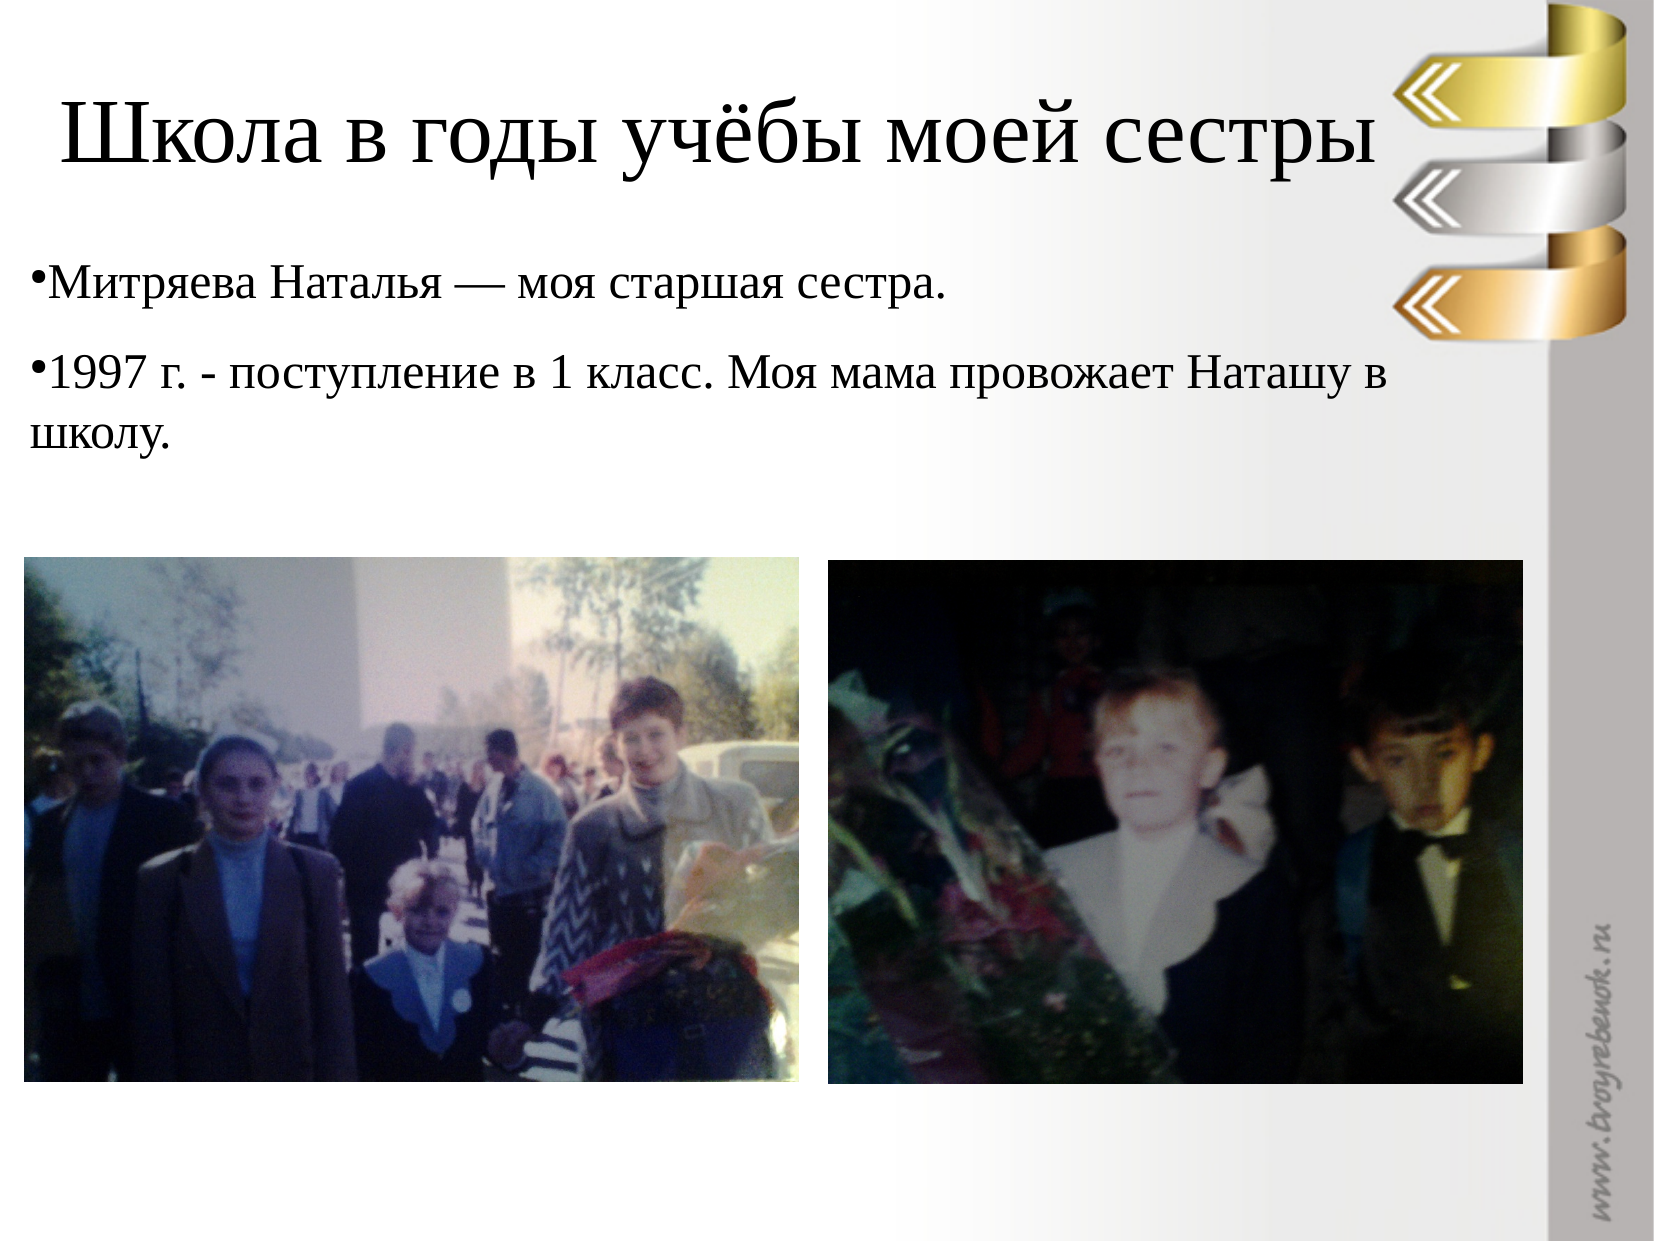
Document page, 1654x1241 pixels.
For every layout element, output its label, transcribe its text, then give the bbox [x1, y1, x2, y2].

title Школа в годы учёбы моей сестры [0, 40, 1521, 211]
subtitle Митряева Наталья — моя старшая сестра. 1997 г. - поступление в 1 класс. Моя мама провожает Наташу в школу. [29, 233, 1409, 474]
picture [24, 558, 799, 1082]
picture [828, 560, 1523, 1084]
